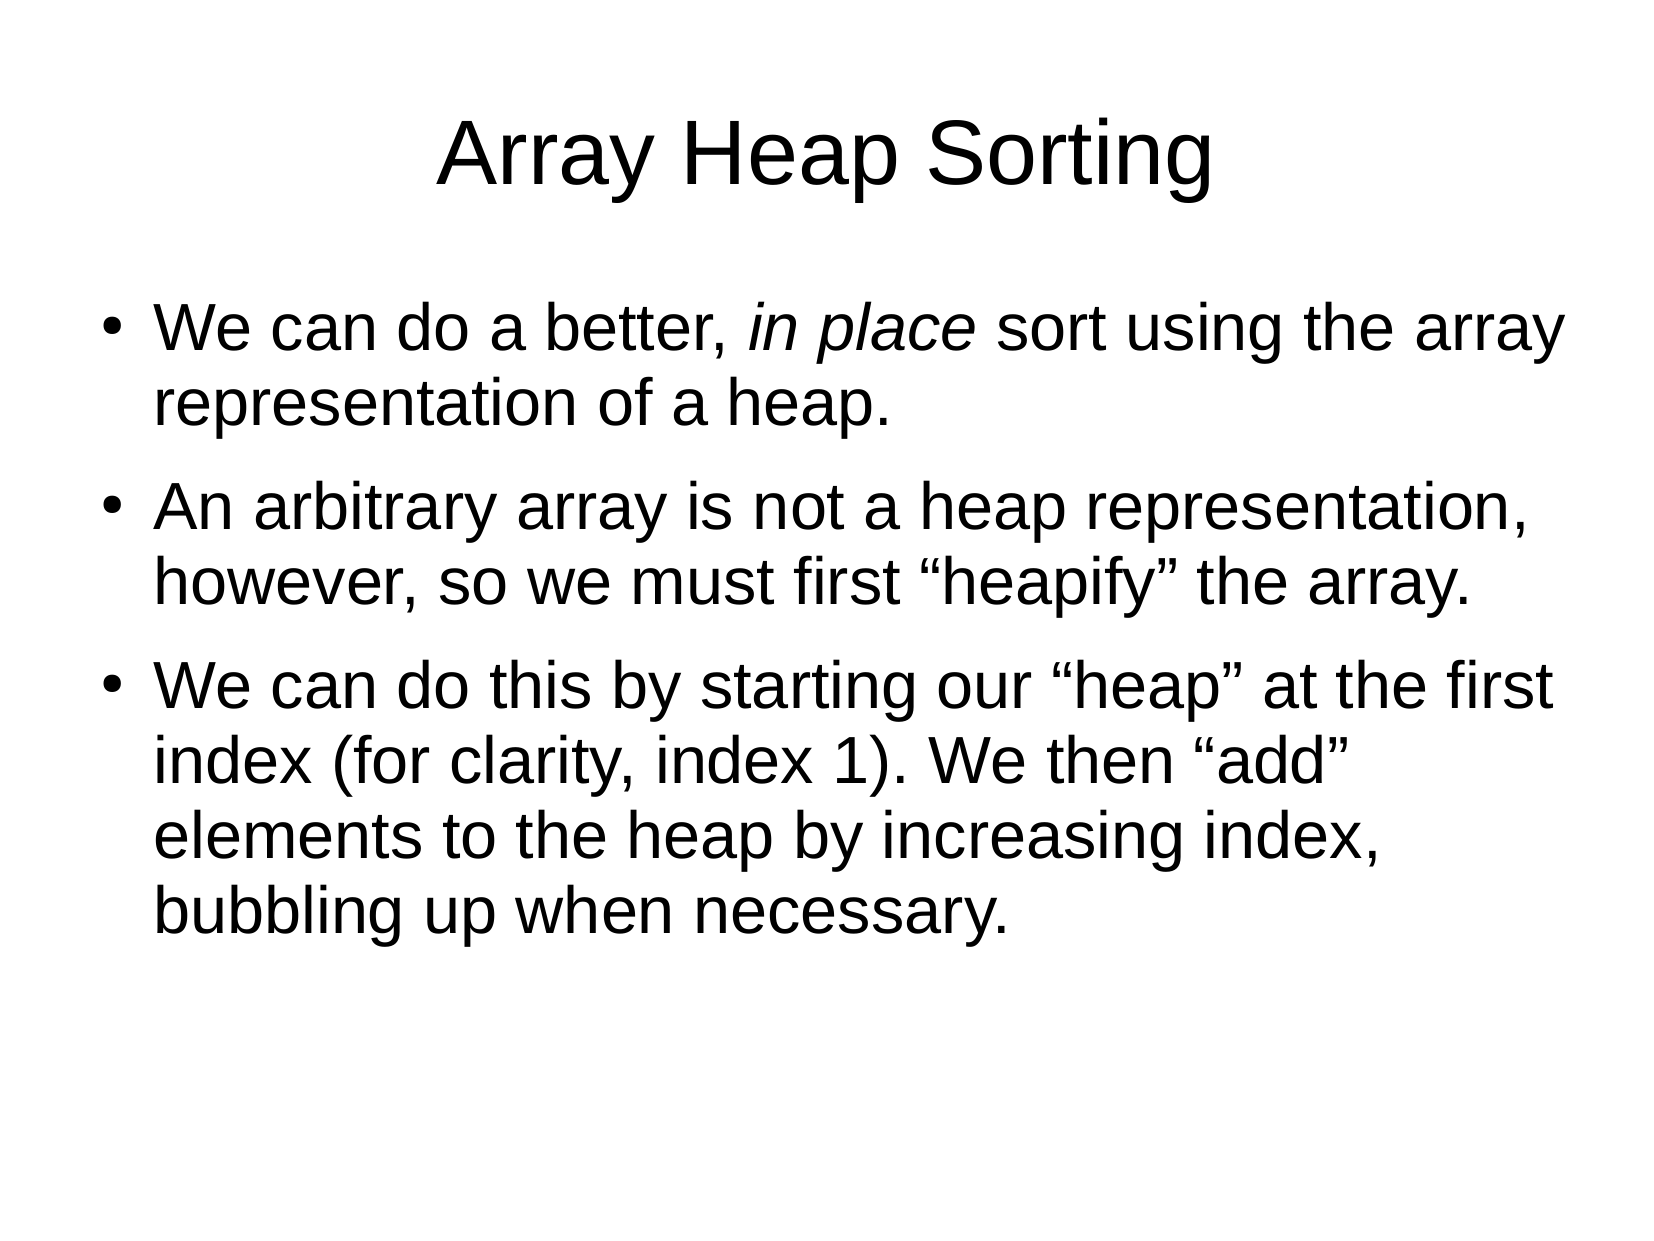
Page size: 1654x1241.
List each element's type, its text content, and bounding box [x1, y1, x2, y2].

list We can do a better, in place sort using the array representation of a heap. An arbitrary array is not a heap representation, however, so we must first “heapify” the array. We can do this by starting our “heap” at the first index (for clarity, index 1). We then “add” elements to the heap by increasing index, bubbling up when necessary. [82, 290, 1571, 1094]
title Array Heap Sorting [82, 56, 1571, 250]
